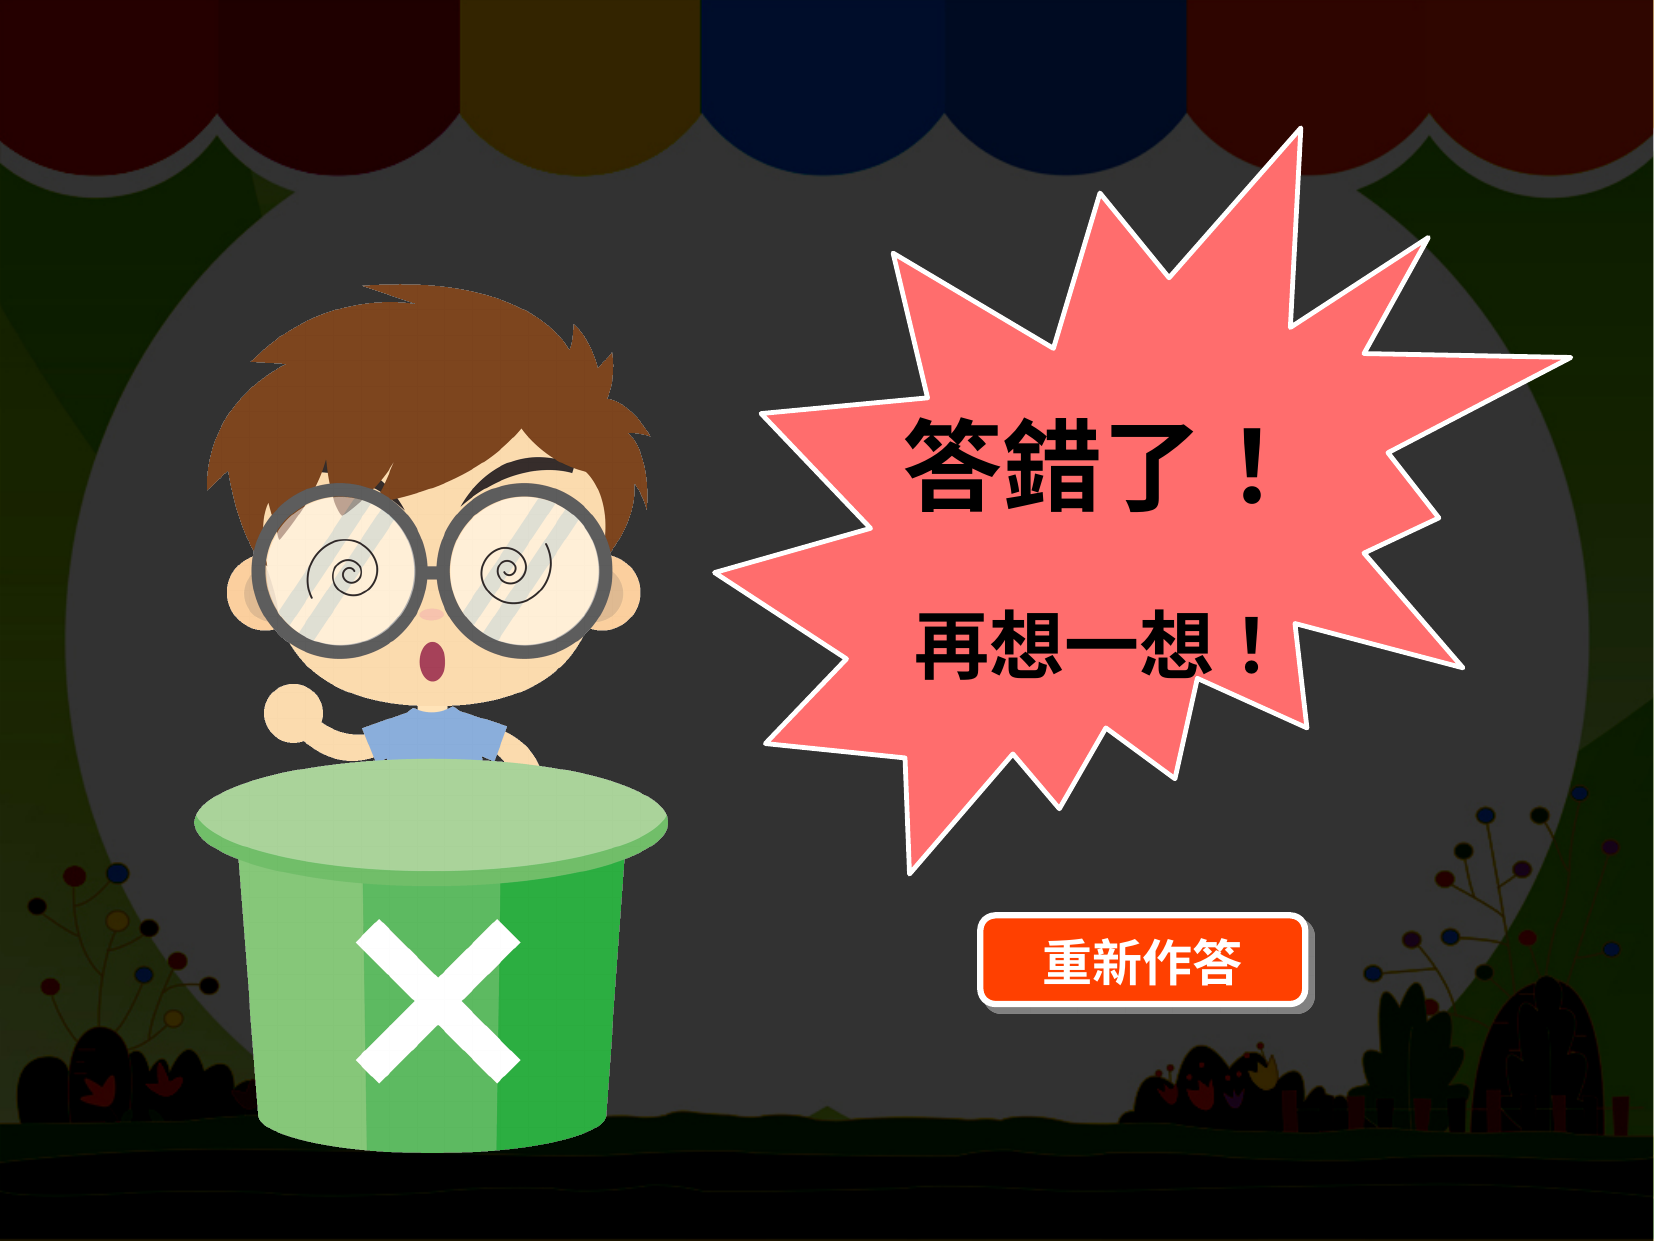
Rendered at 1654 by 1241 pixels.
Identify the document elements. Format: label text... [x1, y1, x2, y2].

text_box 答錯了！ 再想一想！ [714, 127, 1571, 875]
picture [0, 0, 1654, 1241]
text_box 重新作答 [980, 915, 1306, 1004]
